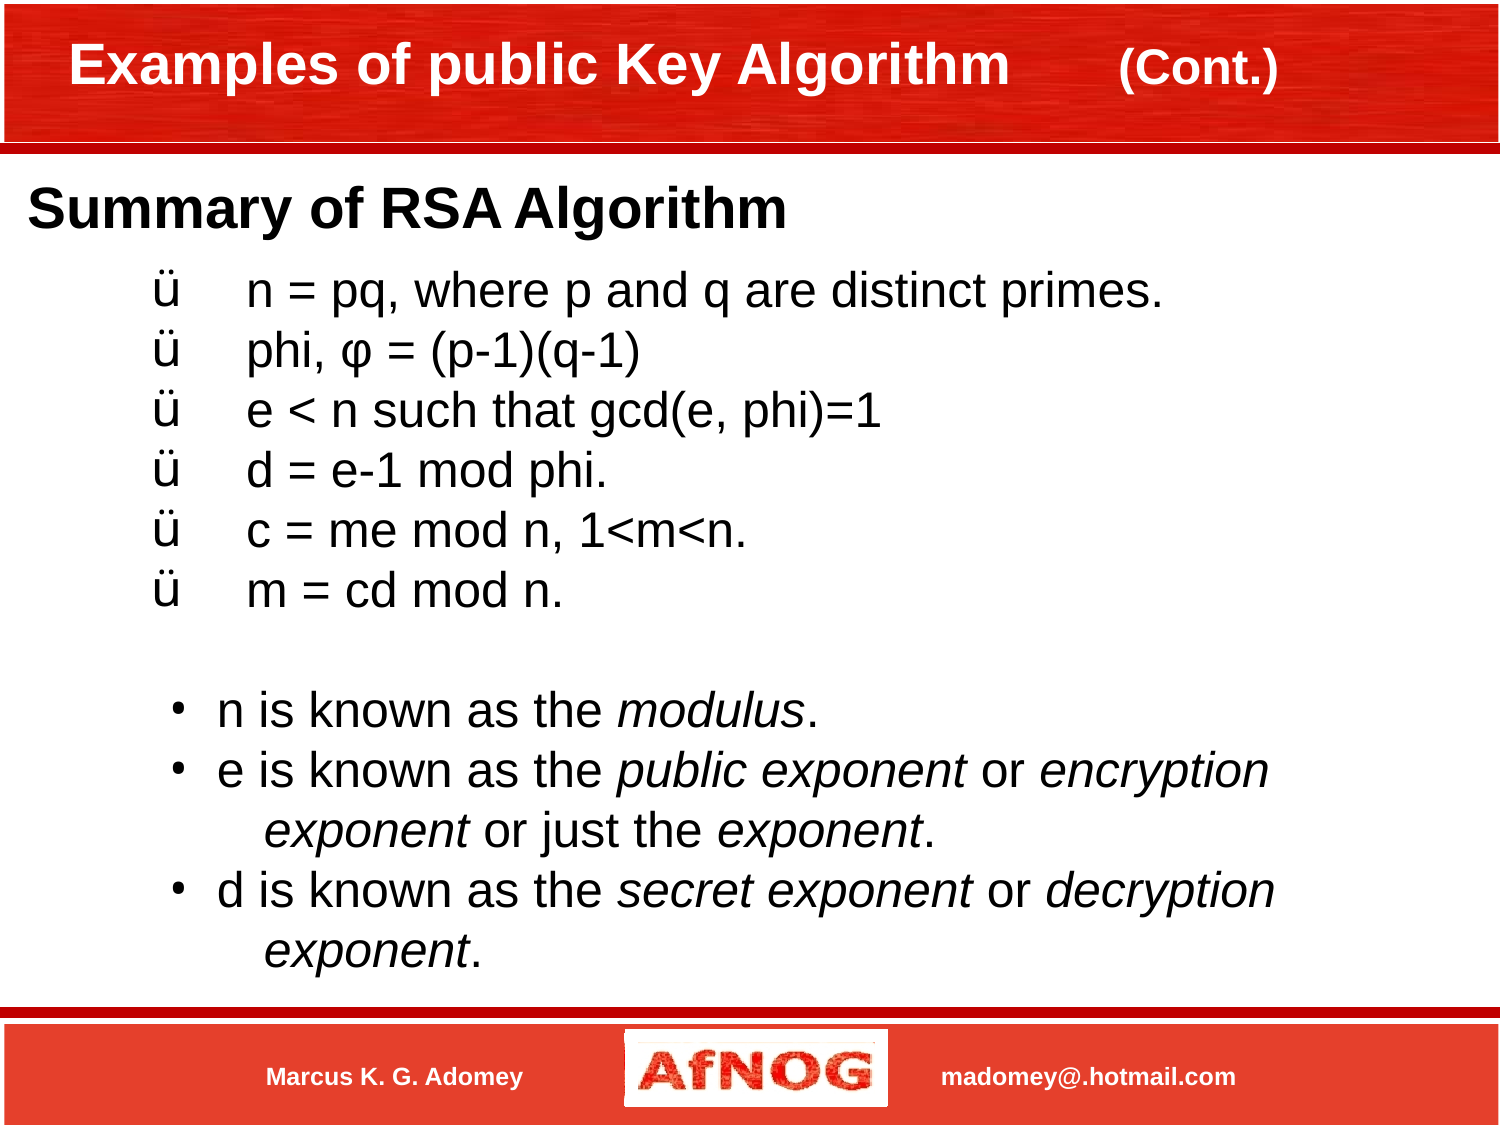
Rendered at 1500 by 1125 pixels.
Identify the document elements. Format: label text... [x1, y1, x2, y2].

text_box Summary of RSA Algorithm [12, 162, 1135, 248]
text_box Examples of public Key Algorithm (Cont.) [53, 19, 1459, 105]
text_box [76, 105, 880, 151]
text_box n = pq, where p and q are distinct primes. phi, φ = (p-1)(q-1) e < n such that gcd(e, phi)=1 d = e-1 mod phi. c = me mod n, 1<m<n. m = cd mod n. n is known as the modulus. e is known as the public exponent or encryption exponent or just the exponent. d is known as the secret exponent or decryption exponent. [24, 249, 1463, 932]
